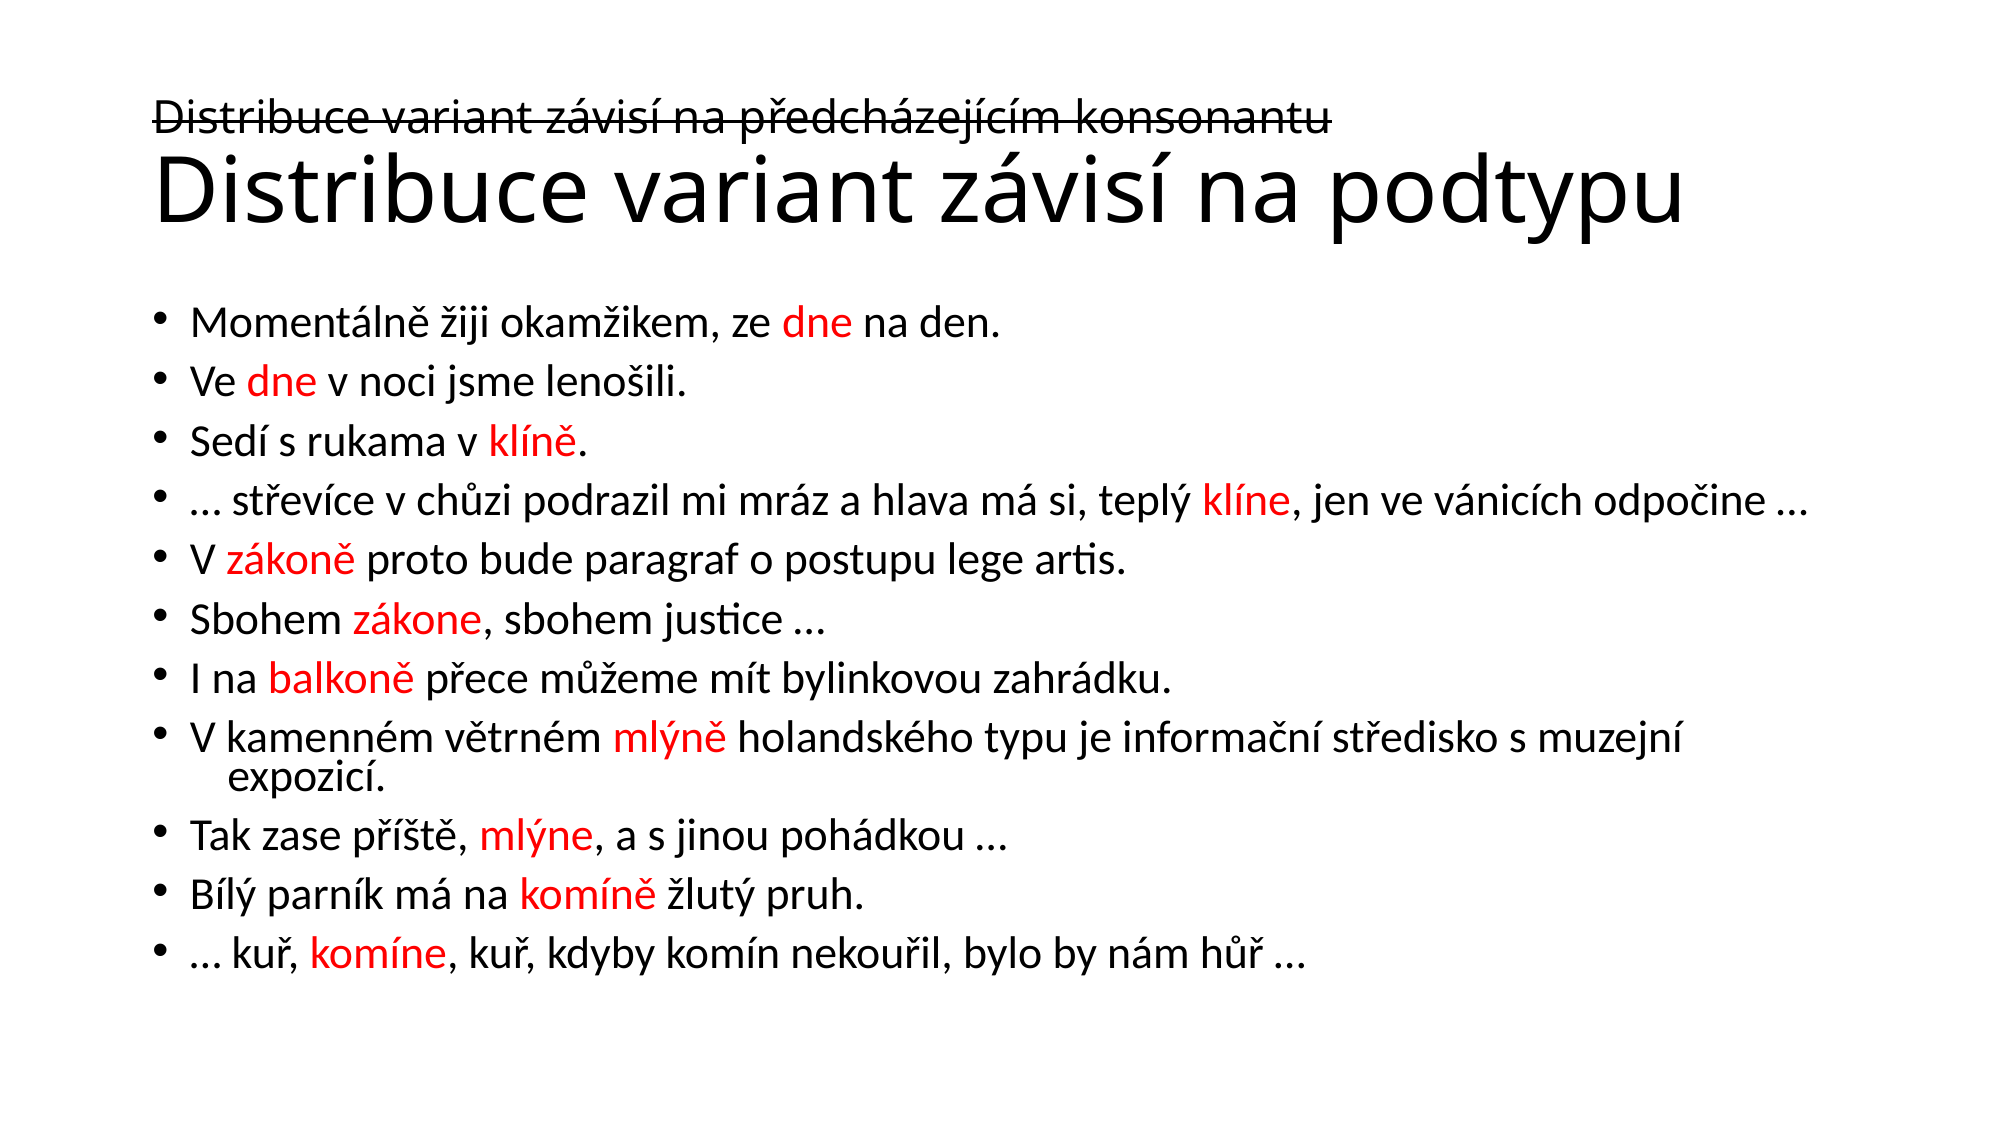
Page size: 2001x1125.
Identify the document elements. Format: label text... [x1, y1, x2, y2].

list Momentálně žiji okamžikem, ze dne na den. Ve dne v noci jsme lenošili. Sedí s rukama v klíně. … střevíce v chůzi podrazil mi mráz a hlava má si, teplý klíne, jen ve vánicích odpočine … V zákoně proto bude paragraf o postupu lege artis. Sbohem zákone, sbohem justice … I na balkoně přece můžeme mít bylinkovou zahrádku. V kamenném větrném mlýně holandského typu je informační středisko s muzejní expozicí. Tak zase příště, mlýne, a s jinou pohádkou … Bílý parník má na komíně žlutý pruh. … kuř, komíne, kuř, kdyby komín nekouřil, bylo by nám hůř … [137, 299, 1863, 1014]
title Distribuce variant závisí na předcházejícím konsonantu Distribuce variant závisí na podtypu [137, 59, 1863, 278]
